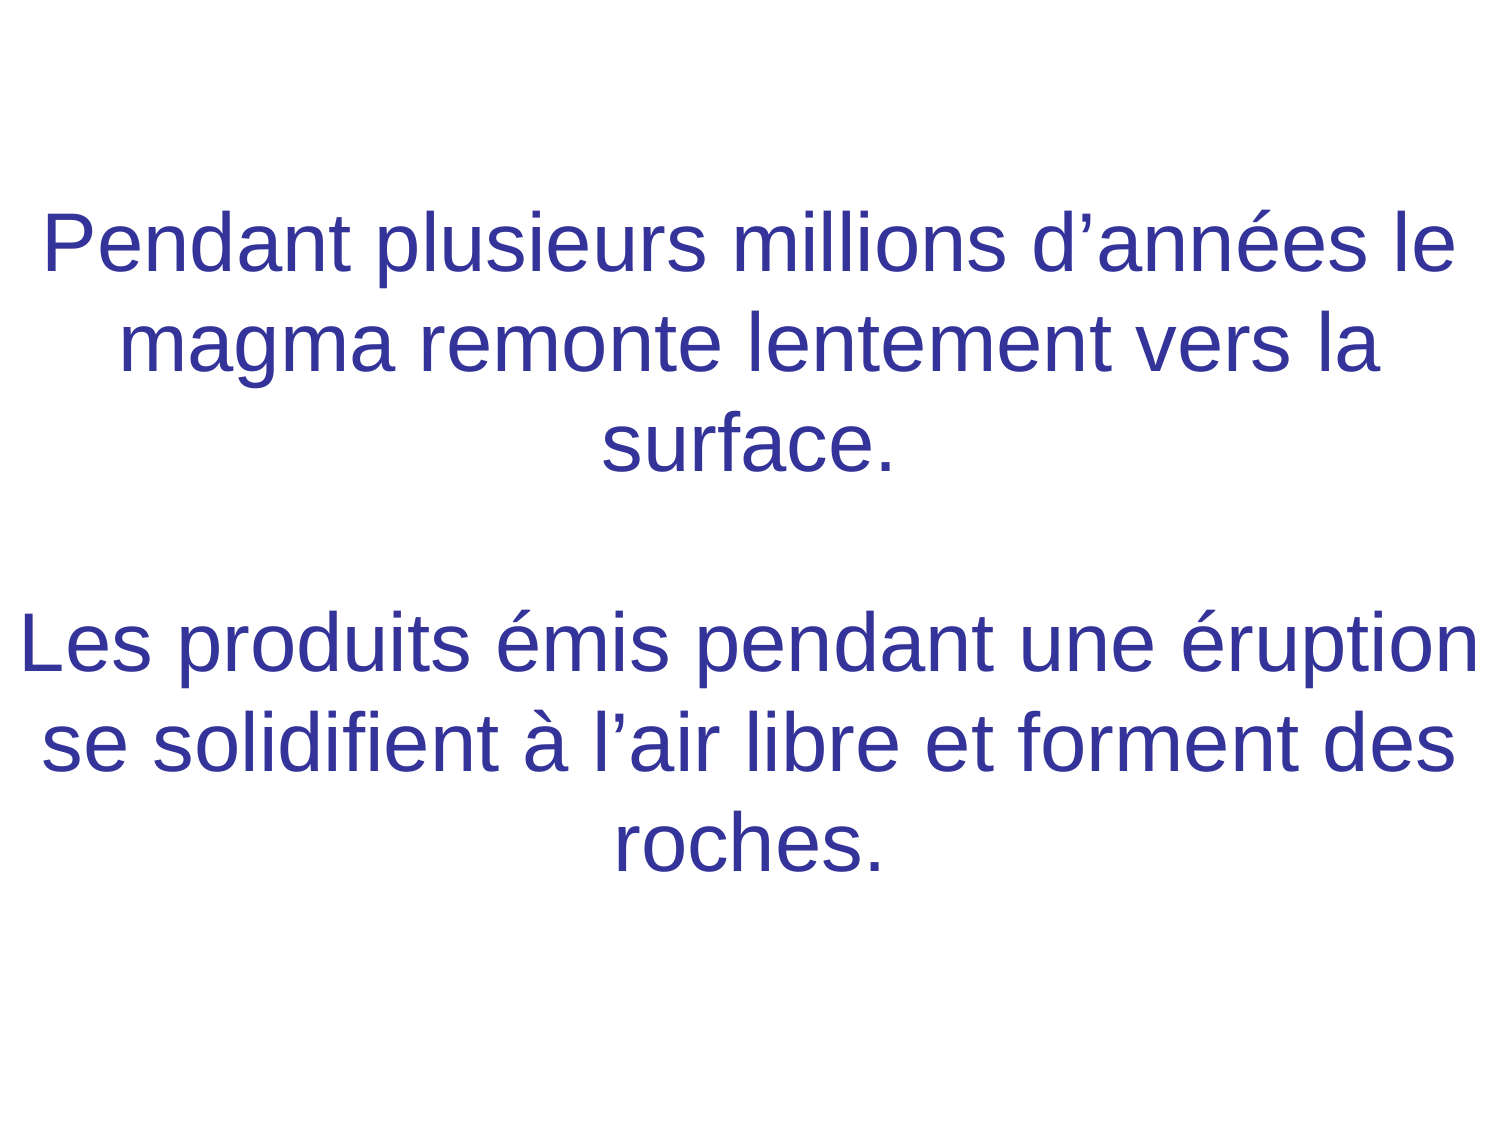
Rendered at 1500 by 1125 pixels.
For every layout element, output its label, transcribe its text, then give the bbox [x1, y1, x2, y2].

title Pendant plusieurs millions d’années le magma remonte lentement vers la surface. Les produits émis pendant une éruption se solidifient à l’air libre et forment des roches. [0, 180, 1500, 896]
